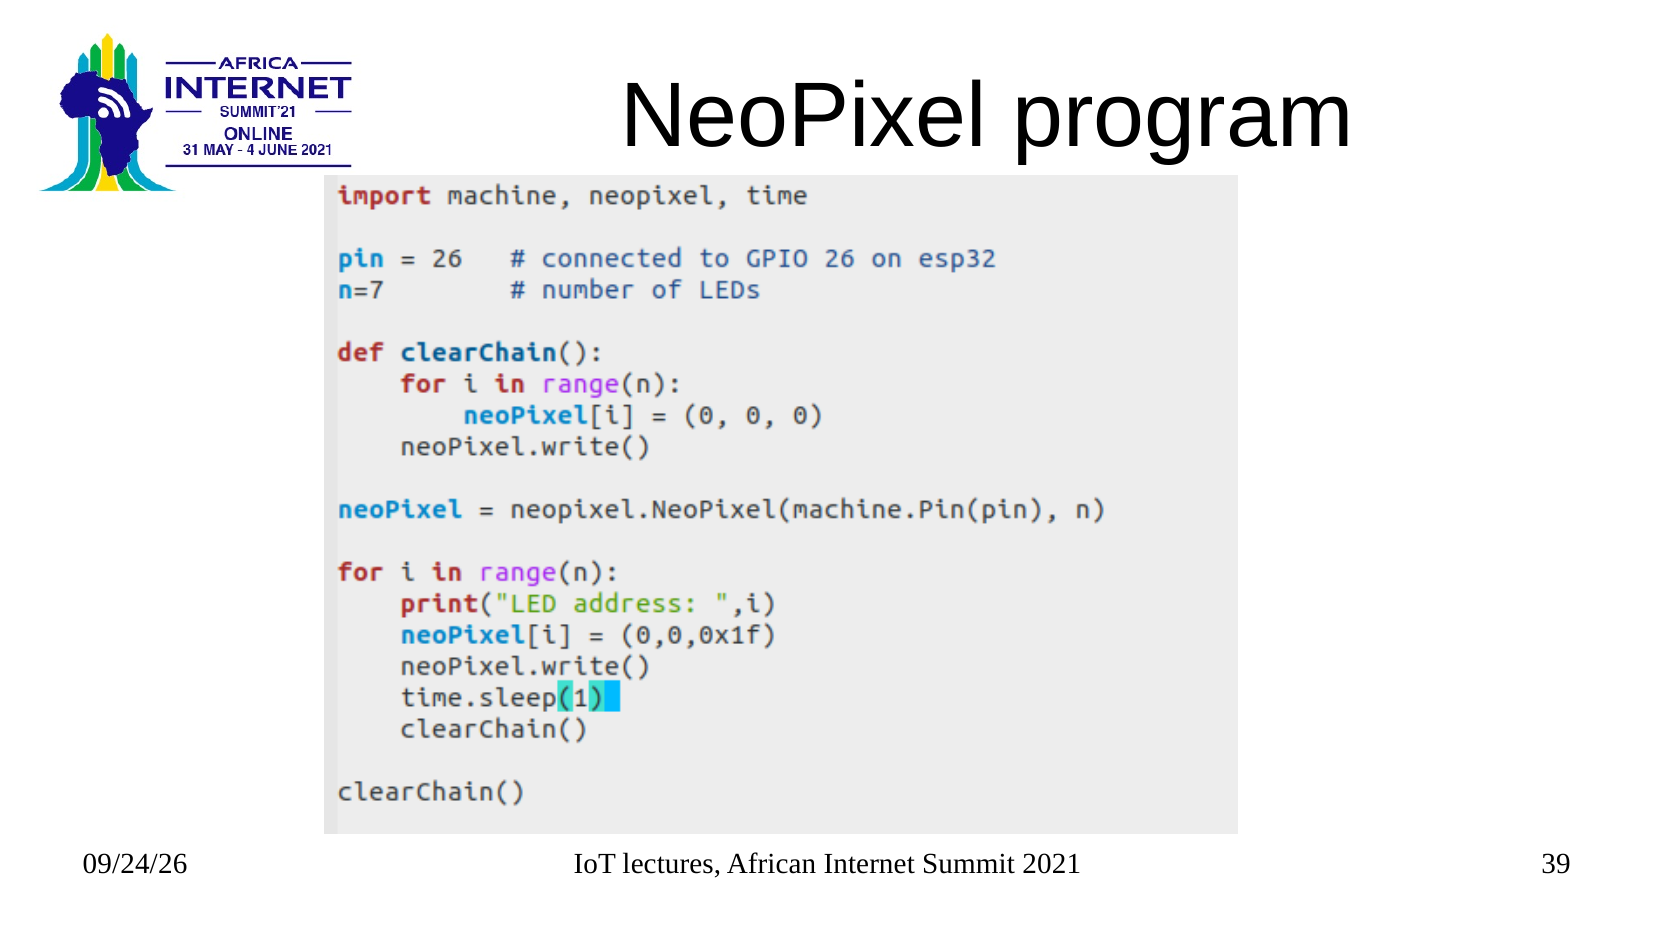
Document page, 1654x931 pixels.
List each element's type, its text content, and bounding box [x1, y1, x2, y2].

title NeoPixel program [403, 37, 1571, 193]
picture [9, 11, 1238, 834]
